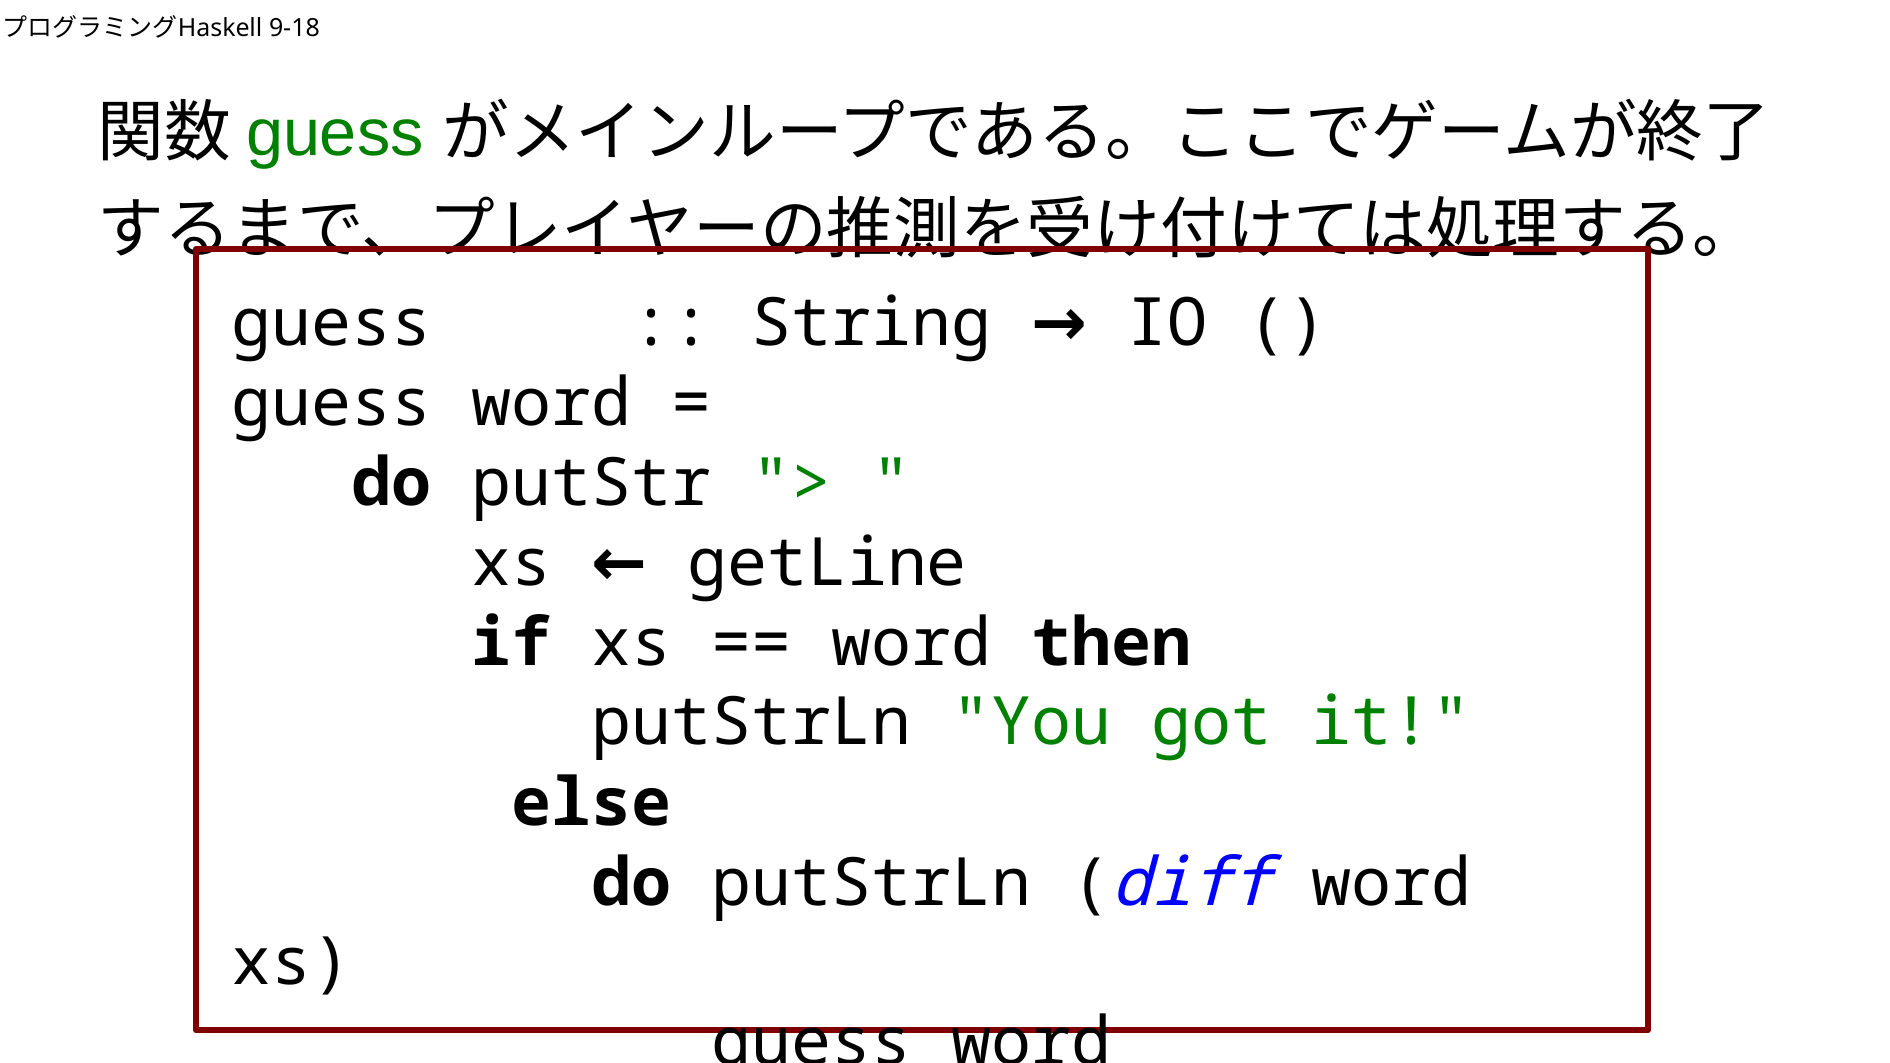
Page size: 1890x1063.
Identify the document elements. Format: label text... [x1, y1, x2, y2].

text_box guess :: String → IO () guess word = do putStr "> " xs ← getLine if xs == word then putStrLn "You got it!" else do putStrLn (diff word xs) guess word [195, 249, 1648, 1031]
list 関数 guess がメインループである。ここでゲームが終了するまで、プレイヤーの推測を受け付けては処理する。 [94, 74, 1796, 223]
